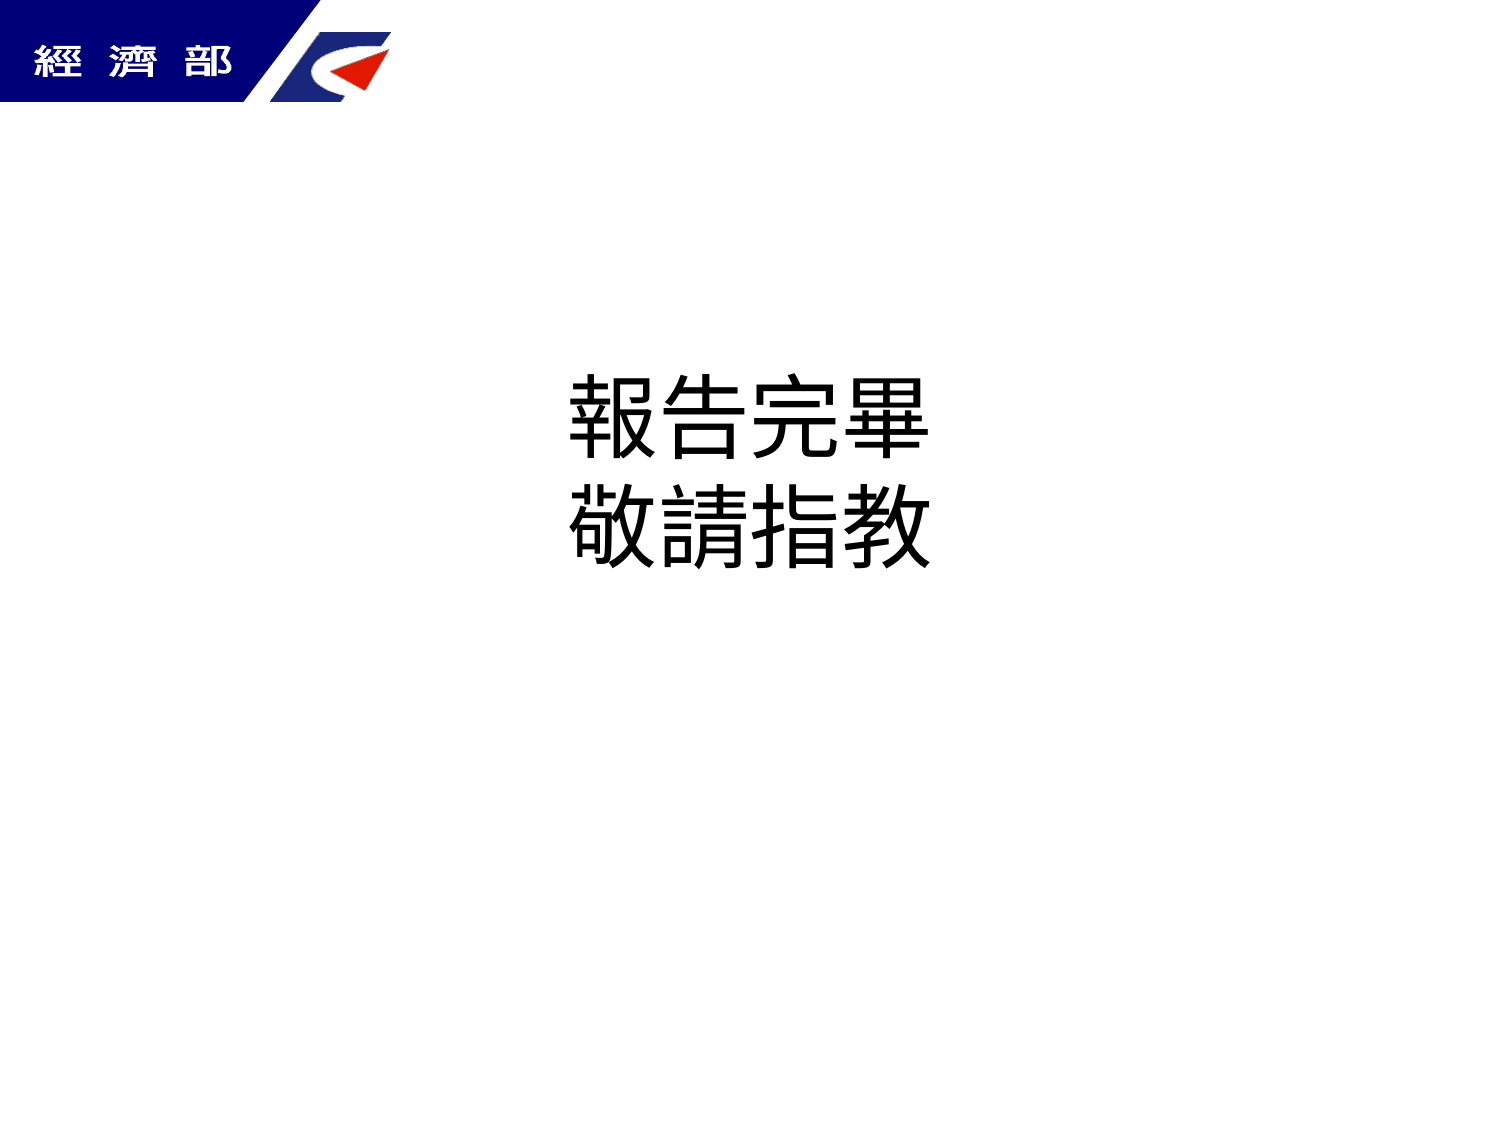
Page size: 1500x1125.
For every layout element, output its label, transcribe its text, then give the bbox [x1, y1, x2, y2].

picture [269, 32, 391, 102]
text_box [0, 0, 321, 102]
title 報告完畢 敬請指教 [112, 349, 1388, 591]
